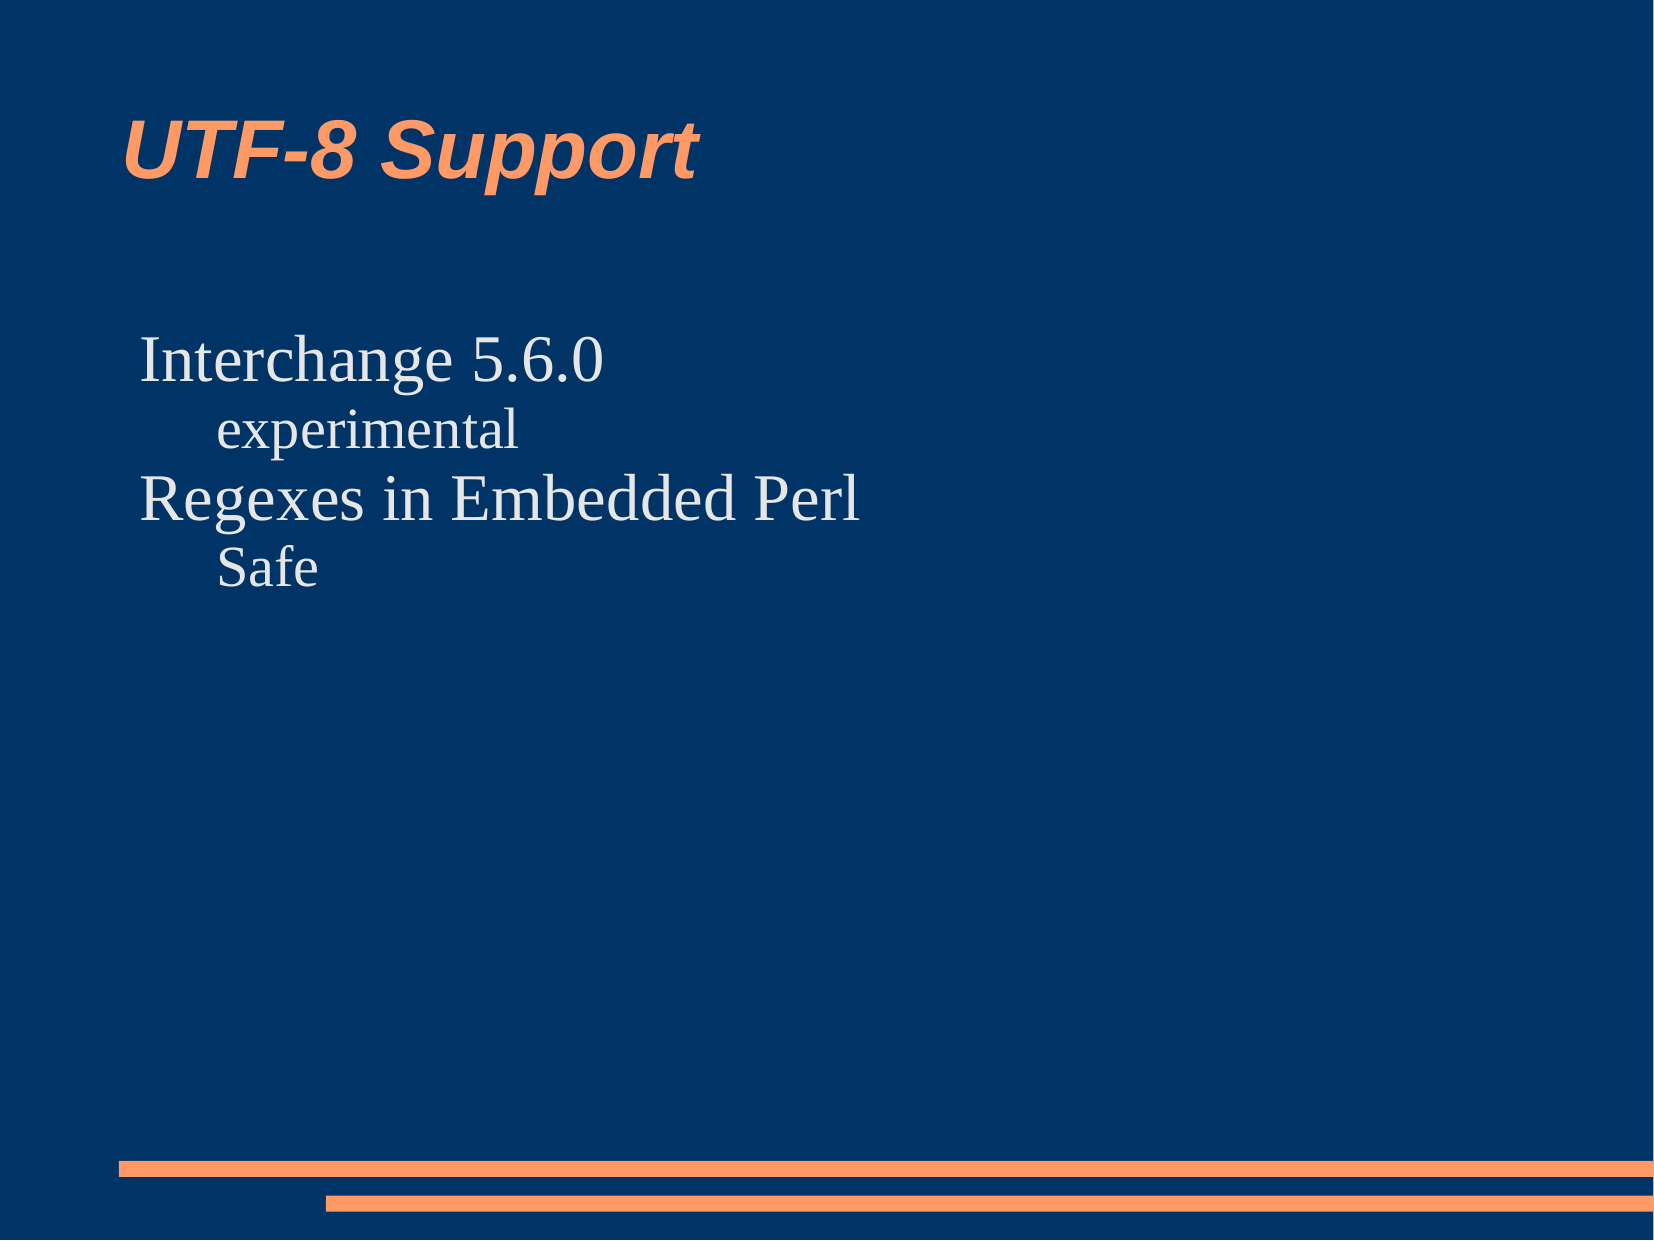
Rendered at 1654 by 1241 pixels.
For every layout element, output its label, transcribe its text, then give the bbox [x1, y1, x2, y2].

title UTF-8 Support [121, 53, 1534, 247]
list Interchange 5.6.0 experimental Regexes in Embedded Perl Safe [121, 322, 1561, 1118]
